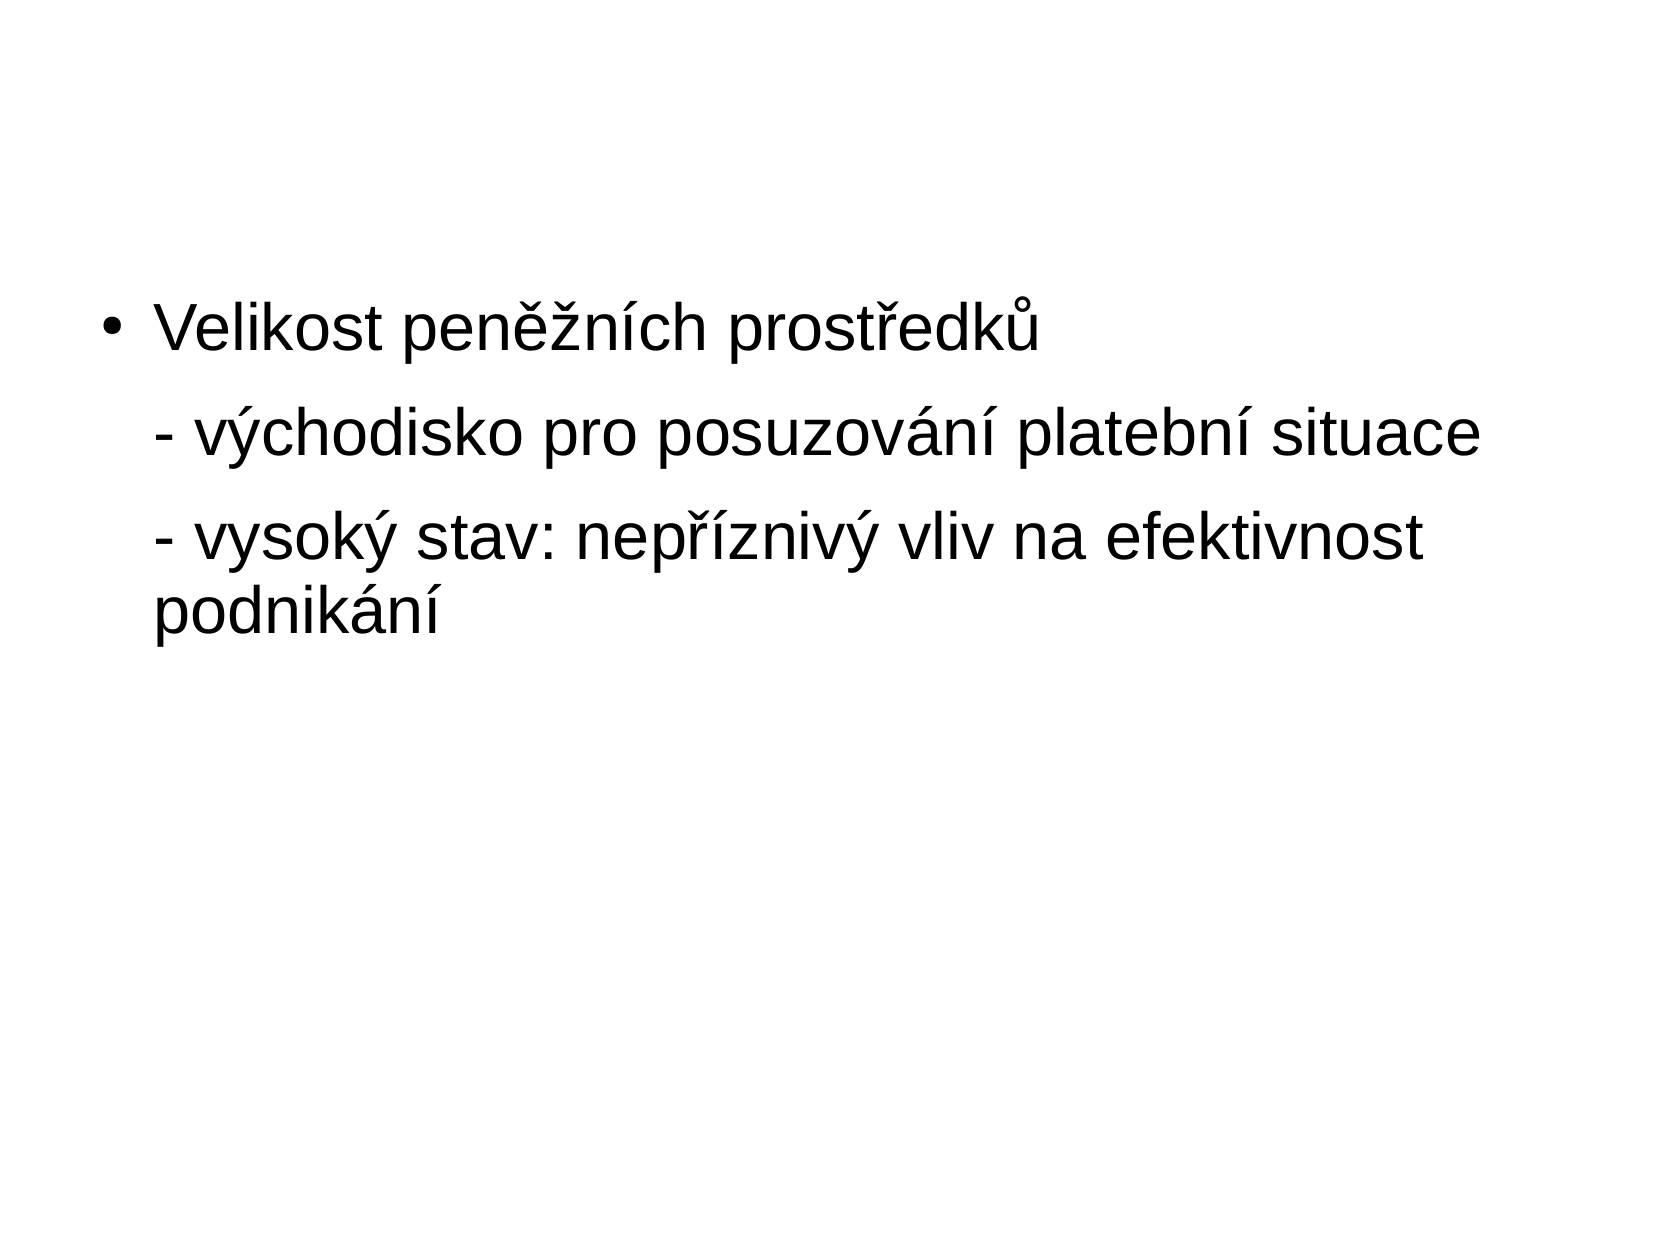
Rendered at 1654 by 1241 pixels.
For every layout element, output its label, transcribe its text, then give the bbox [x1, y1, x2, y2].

list Velikost peněžních prostředků - východisko pro posuzování platební situace - vysoký stav: nepříznivý vliv na efektivnost podnikání [82, 290, 1571, 1109]
